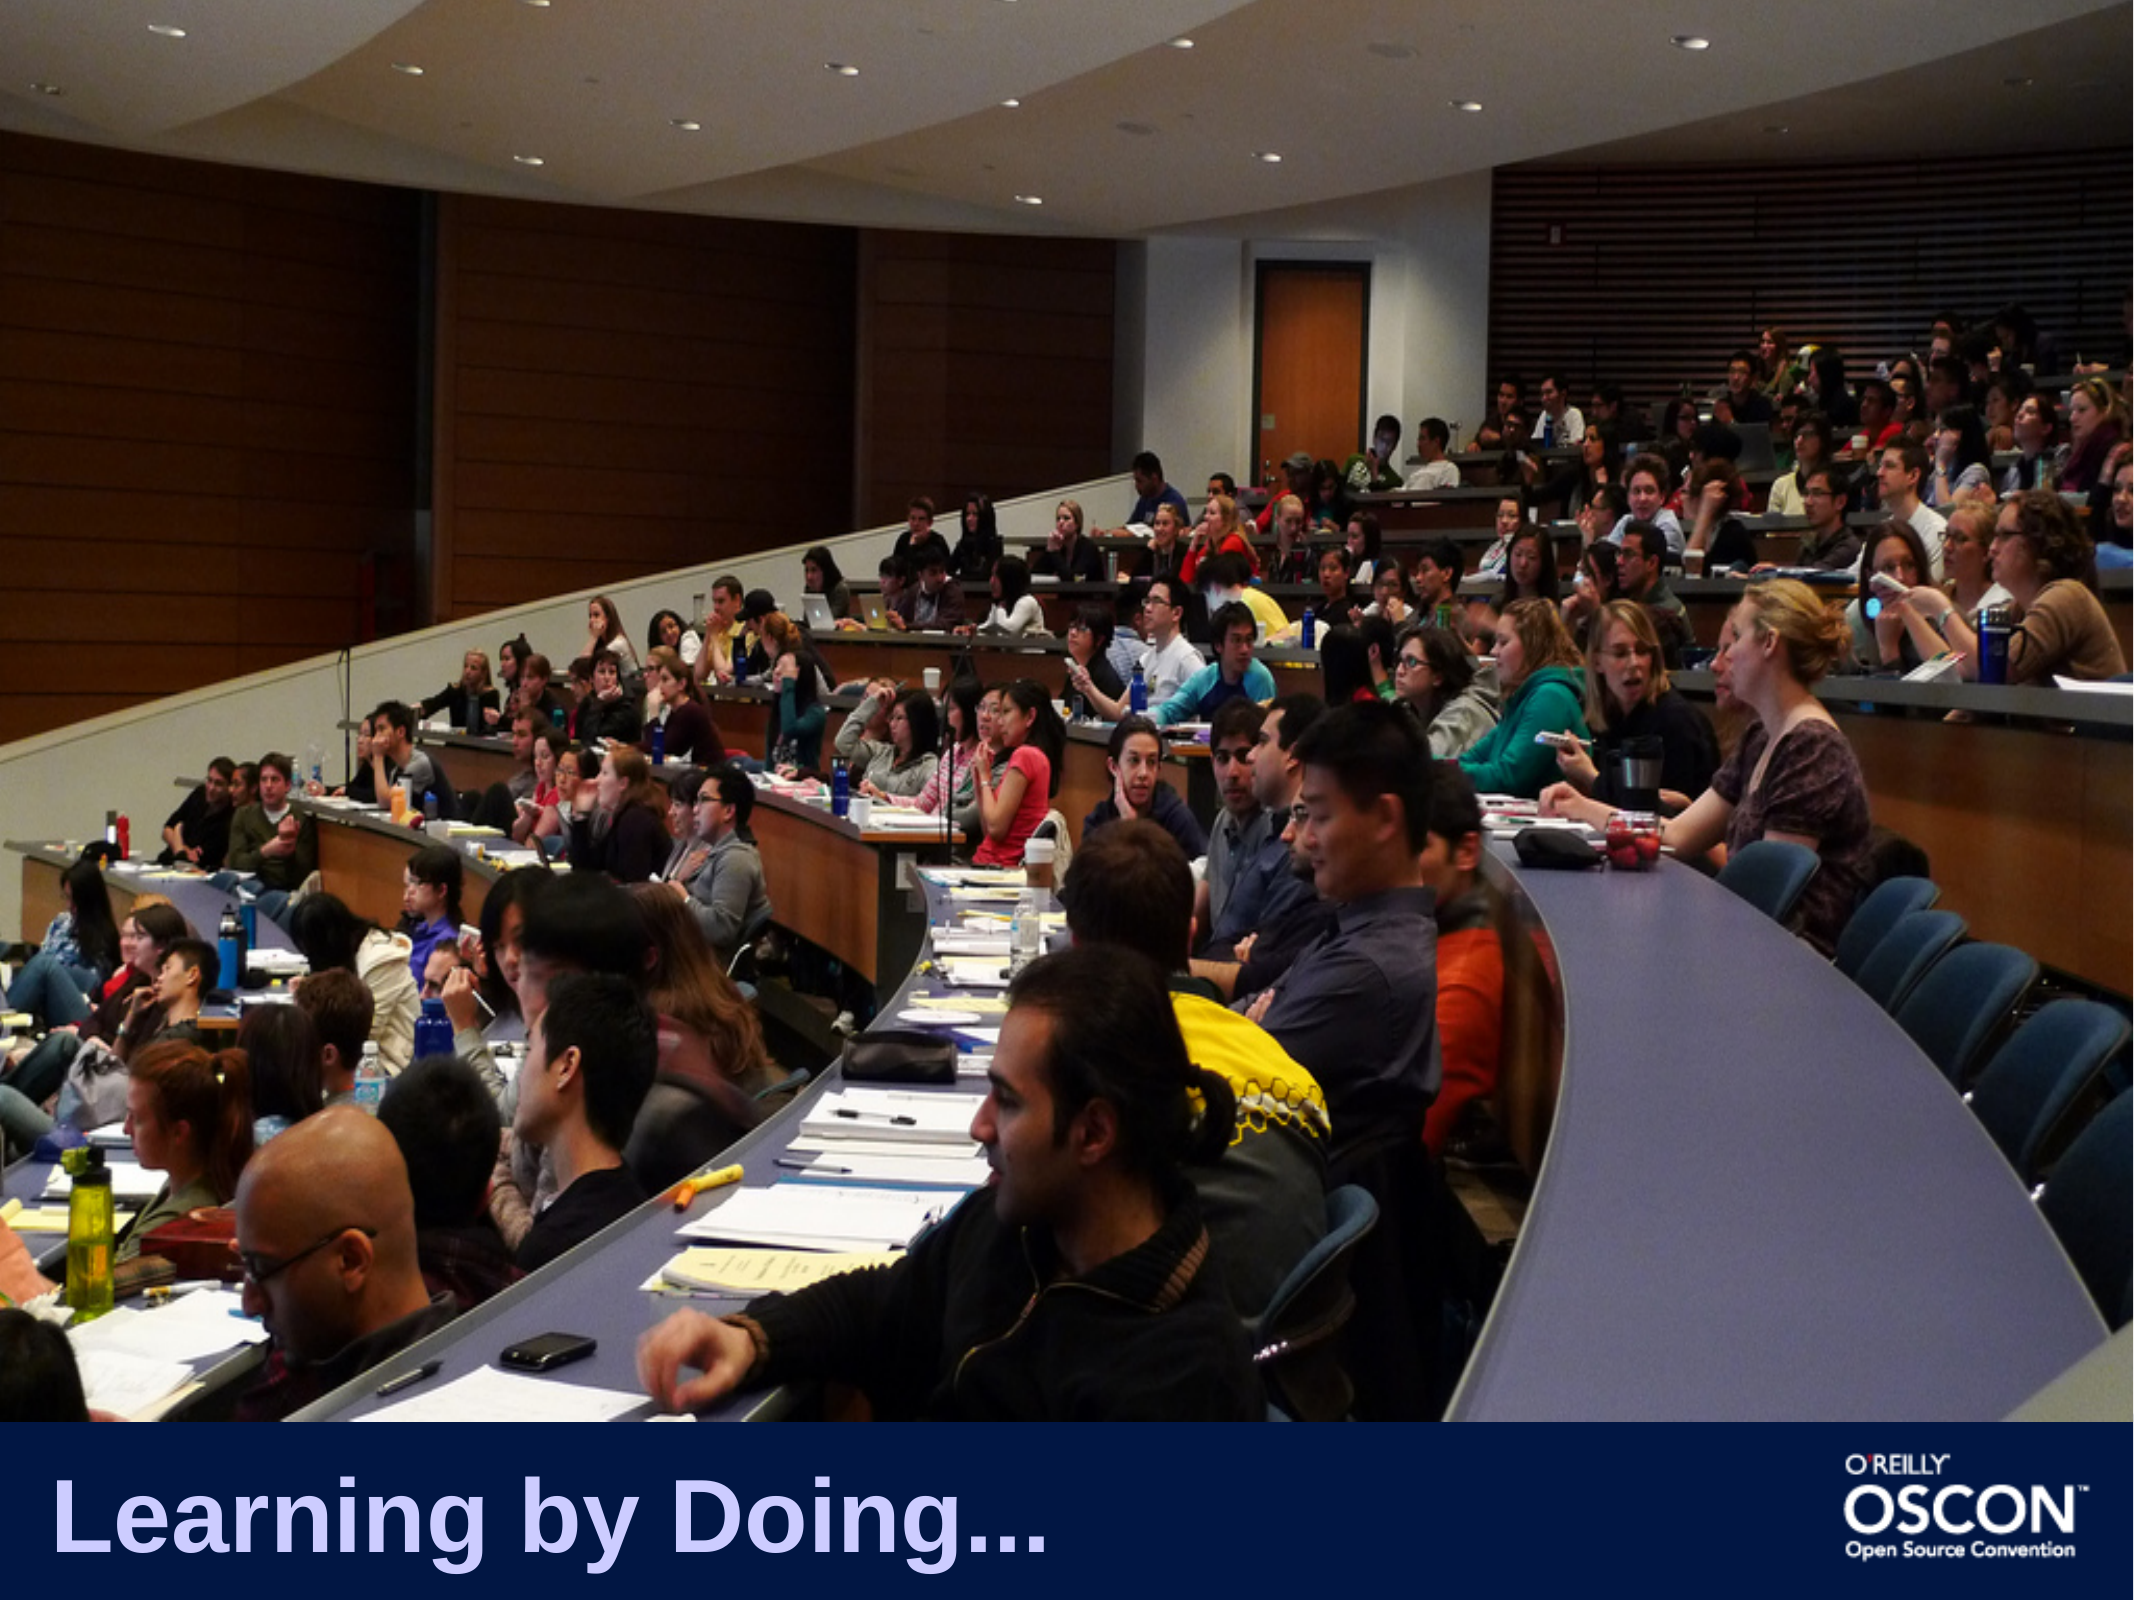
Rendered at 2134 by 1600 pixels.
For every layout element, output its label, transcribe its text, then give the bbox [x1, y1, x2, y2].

title Learning by Doing... [41, 1432, 2094, 1600]
picture [0, 0, 2134, 1600]
